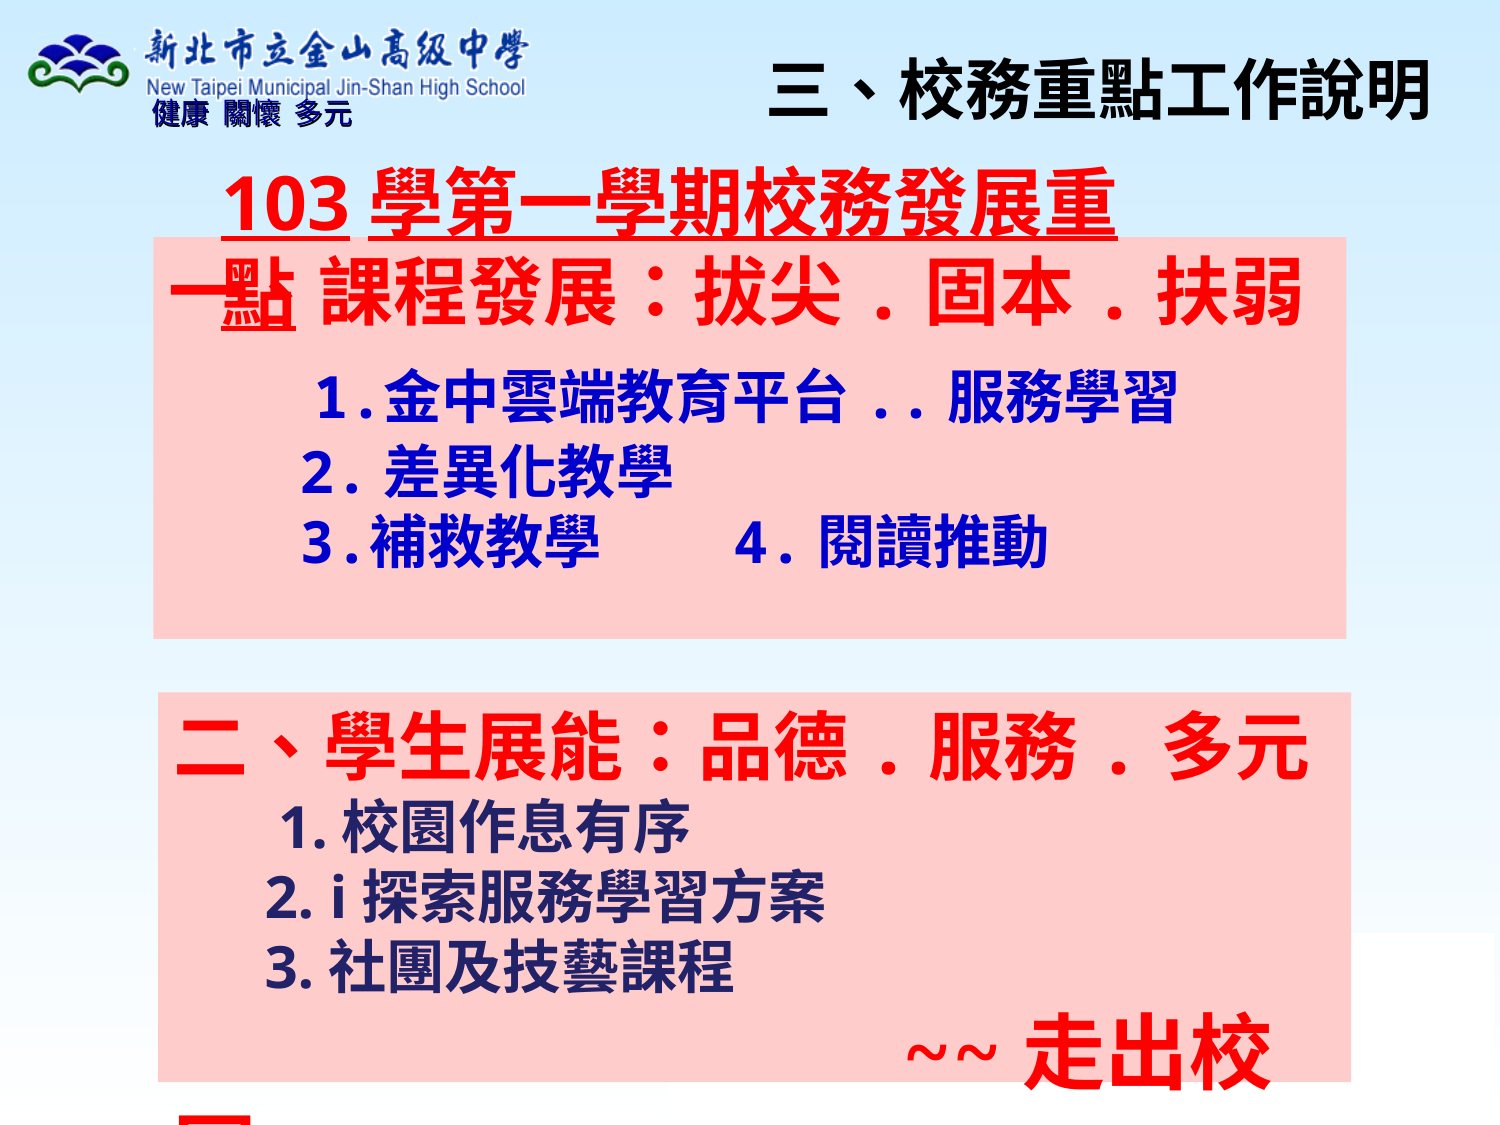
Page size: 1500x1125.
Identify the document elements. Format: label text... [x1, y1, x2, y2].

text_box 103學第一學期校務發展重點 [206, 148, 1199, 413]
text_box 二、學生展能：品德.服務.多元 1.校園作息有序 2. i探索服務學習方案 3.社團及技藝課程 ~~走出校園 [158, 692, 1352, 1083]
title 一、課程發展：拔尖.固本.扶弱 1.金中雲端教育平台..服務學習 2.差異化教學 3.補救教學 4.閱讀推動 [153, 237, 1347, 639]
text_box 三、校務重點工作說明 [750, 40, 1448, 135]
